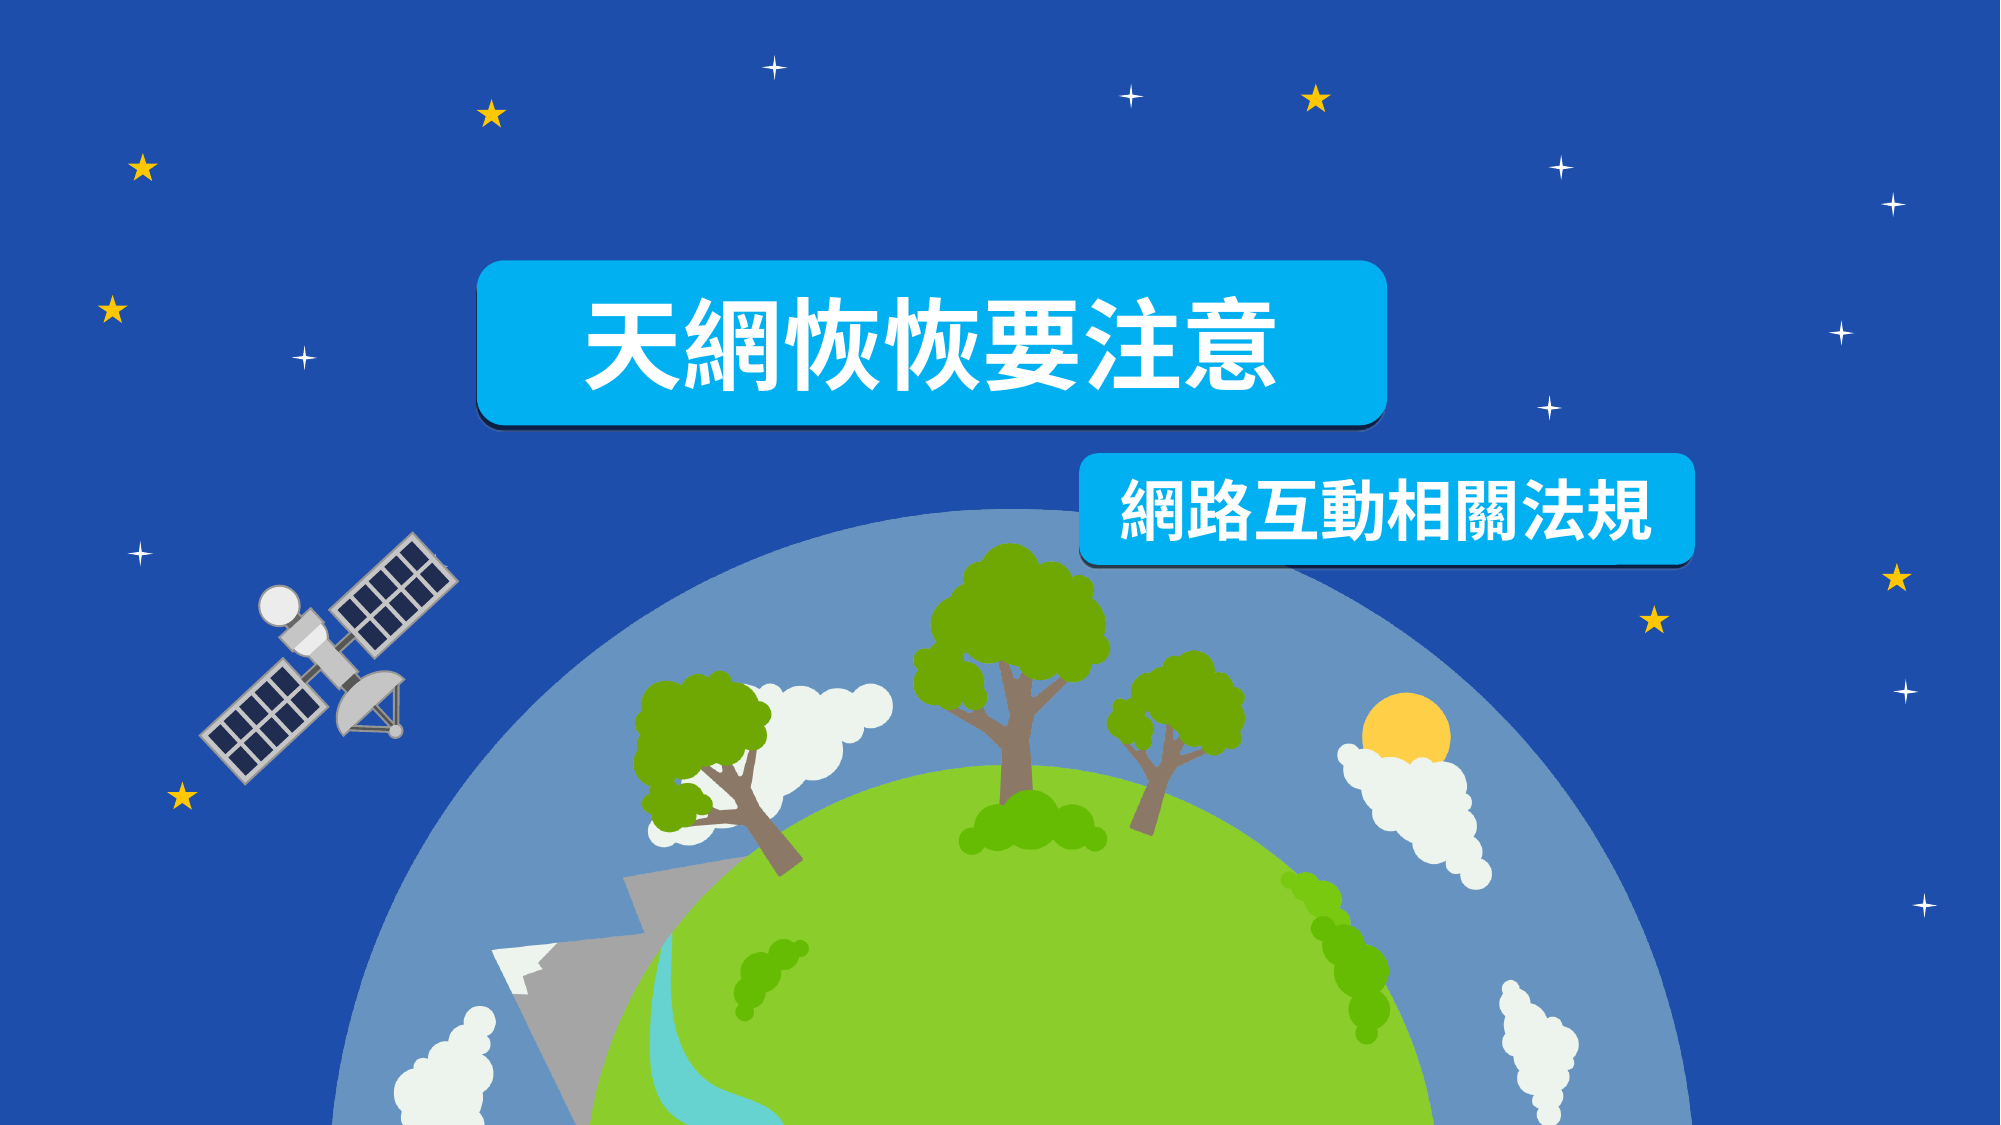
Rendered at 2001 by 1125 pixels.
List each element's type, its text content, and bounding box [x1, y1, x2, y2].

text_box 網路互動相關法規 [1079, 453, 1695, 565]
text_box 天網恢恢要注意 [476, 260, 1388, 426]
picture [198, 509, 1695, 1125]
